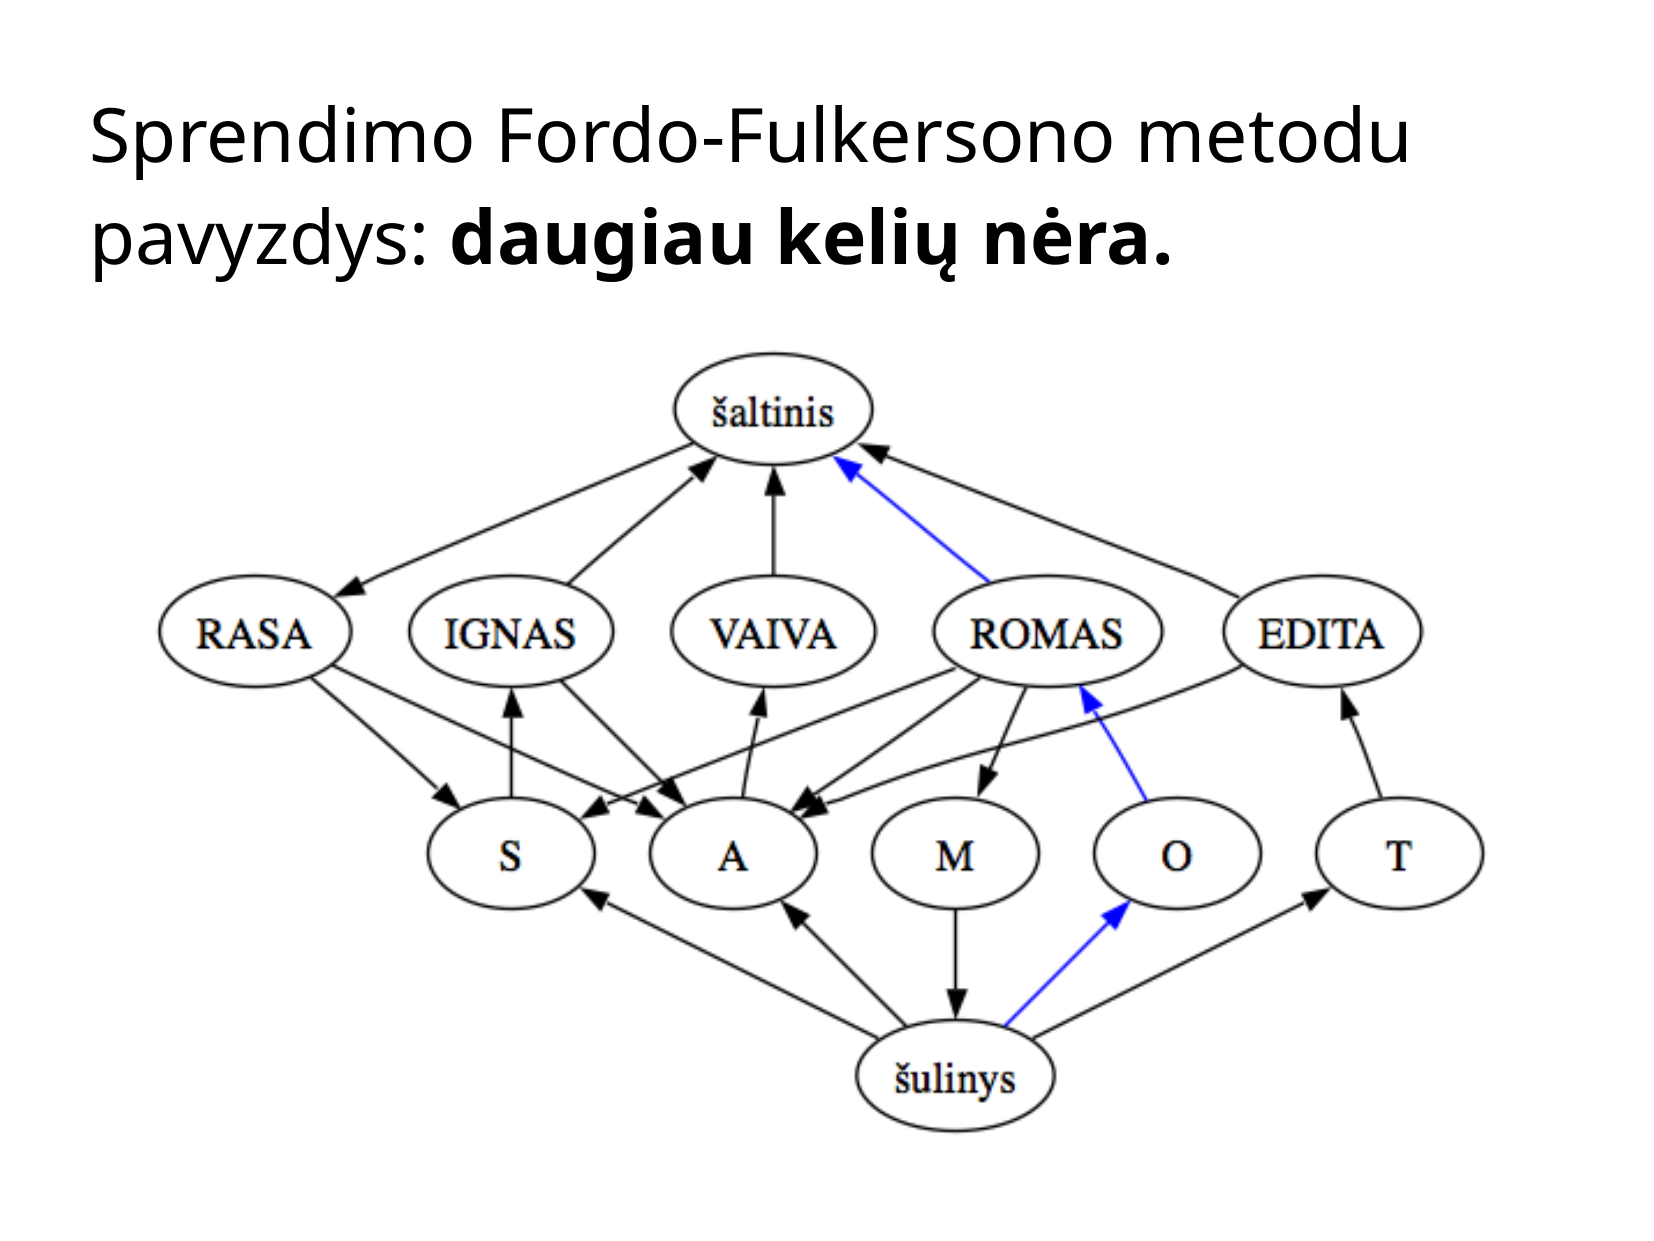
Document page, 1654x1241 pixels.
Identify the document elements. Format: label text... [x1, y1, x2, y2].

text_box Sprendimo Fordo-Fulkersono metodu pavyzdys: daugiau kelių nėra. [75, 75, 1613, 265]
picture [143, 337, 1501, 1149]
